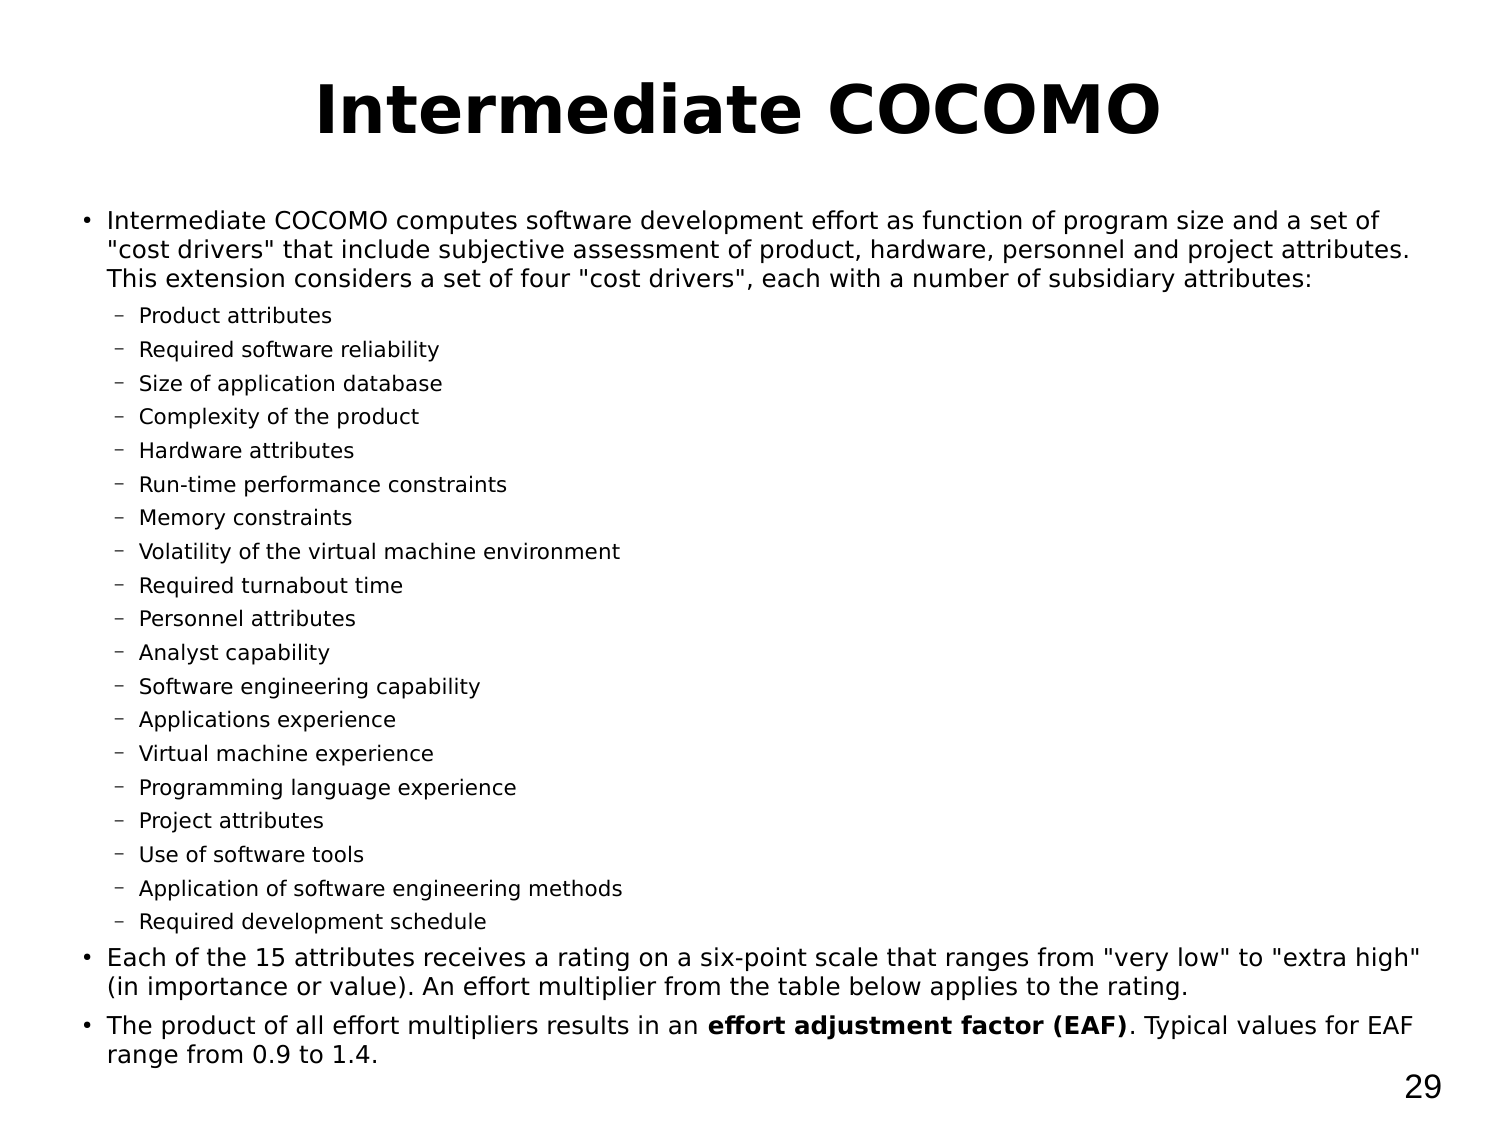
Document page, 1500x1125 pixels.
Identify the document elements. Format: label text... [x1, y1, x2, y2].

list Intermediate COCOMO computes software development effort as function of program size and a set of "cost drivers" that include subjective assessment of product, hardware, personnel and project attributes. This extension considers a set of four "cost drivers", each with a number of subsidiary attributes: Product attributes Required software reliability Size of application database Complexity of the product Hardware attributes Run-time performance constraints Memory constraints Volatility of the virtual machine environment Required turnabout time Personnel attributes Analyst capability Software engineering capability Applications experience Virtual machine experience Programming language experience Project attributes Use of software tools Application of software engineering methods Required development schedule Each of the 15 attributes receives a rating on a six-point scale that ranges from "very low" to "extra high" (in importance or value). An effort multiplier from the table below applies to the rating. The product of all effort multipliers results in an effort adjustment factor (EAF). Typical values for EAF range from 0.9 to 1.4. [75, 206, 1425, 1093]
title Intermediate COCOMO [75, 44, 1425, 177]
